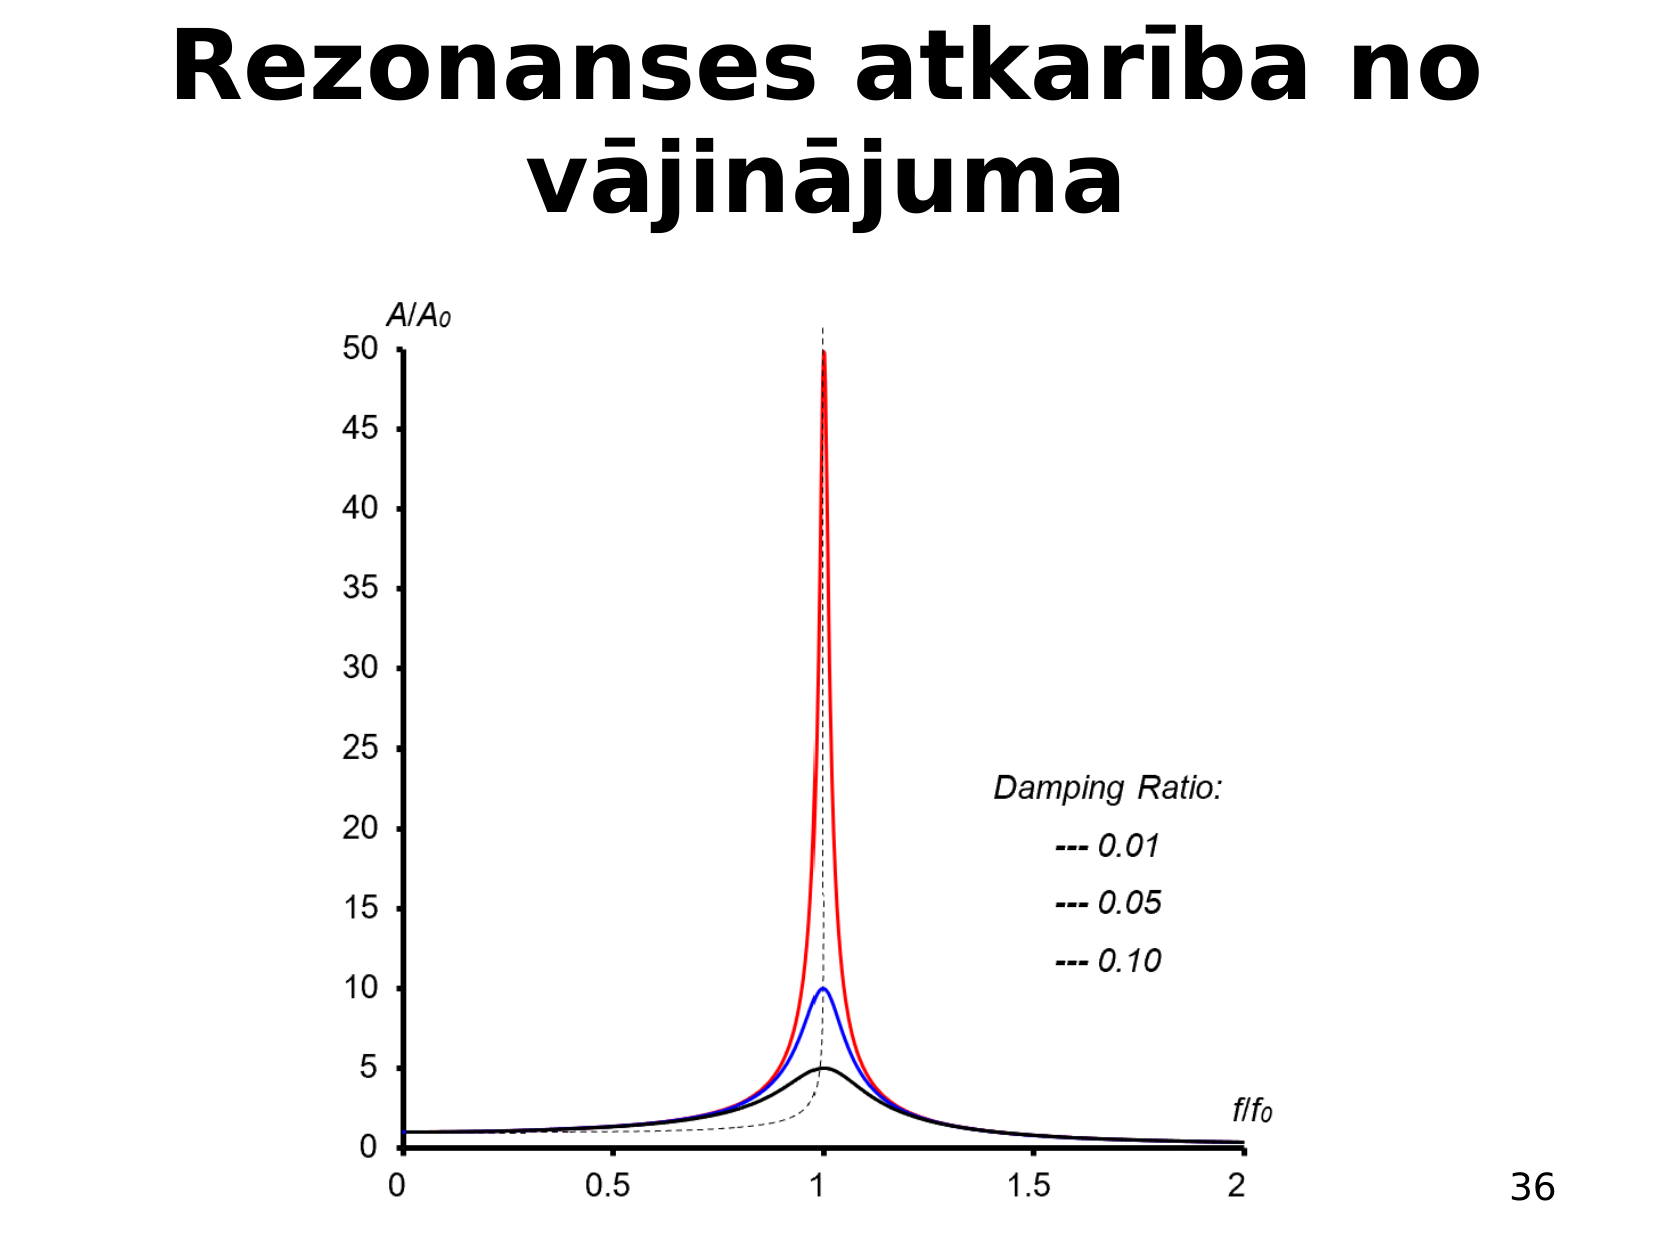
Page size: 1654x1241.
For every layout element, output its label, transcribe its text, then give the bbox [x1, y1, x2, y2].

title Rezonanses atkarība no vājinājuma [82, 0, 1571, 255]
picture [330, 276, 1294, 1217]
